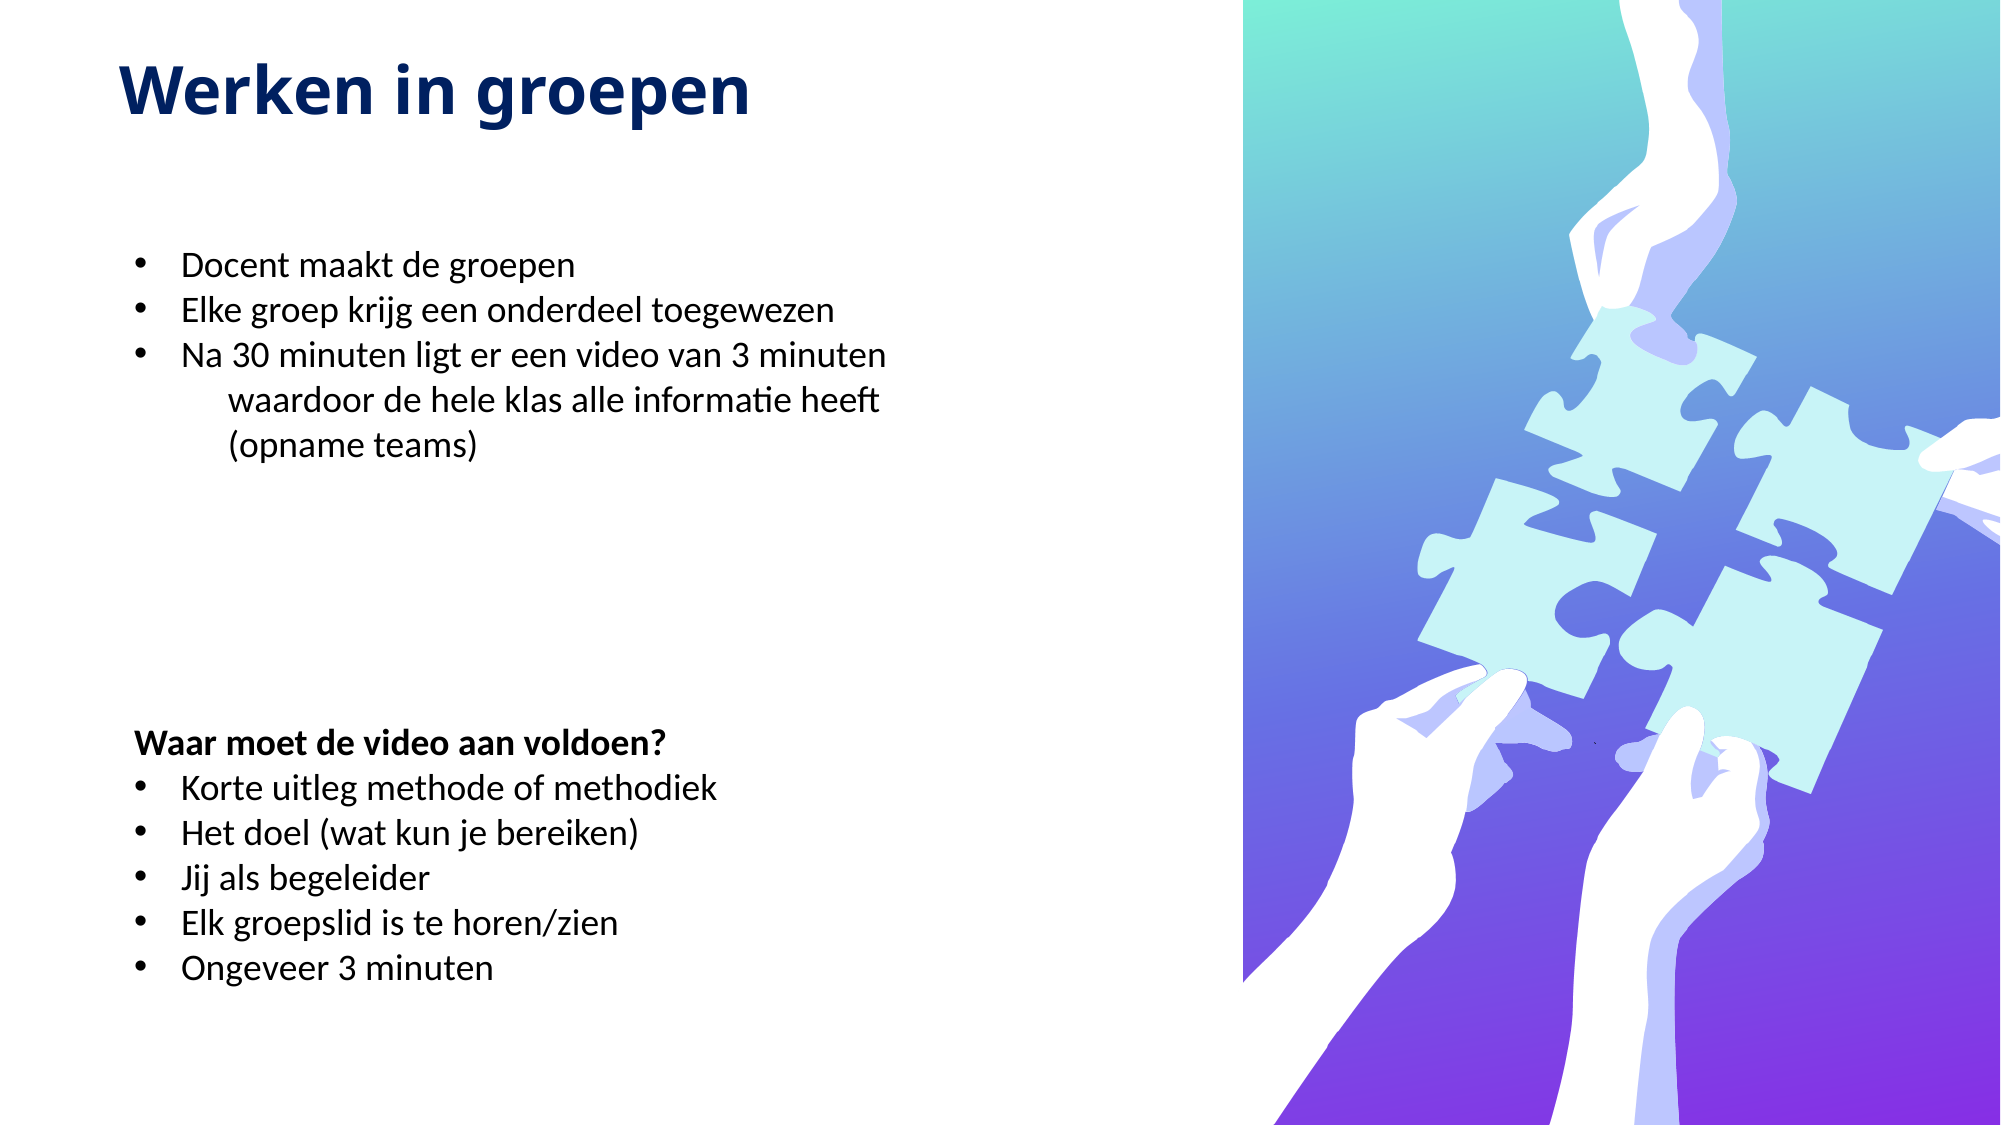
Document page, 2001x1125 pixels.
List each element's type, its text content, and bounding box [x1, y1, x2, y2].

text_box Werken in groepen [119, 44, 1000, 112]
text_box Docent maakt de groepen Elke groep krijg een onderdeel toegewezen Na 30 minuten ligt er een video van 3 minuten waardoor de hele klas alle informatie heeft (opname teams) [119, 232, 951, 476]
text_box Waar moet de video aan voldoen? Korte uitleg methode of methodiek Het doel (wat kun je bereiken) Jij als begeleider Elk groepslid is te horen/zien Ongeveer 3 minuten [119, 710, 800, 999]
picture [1238, 0, 2000, 1125]
